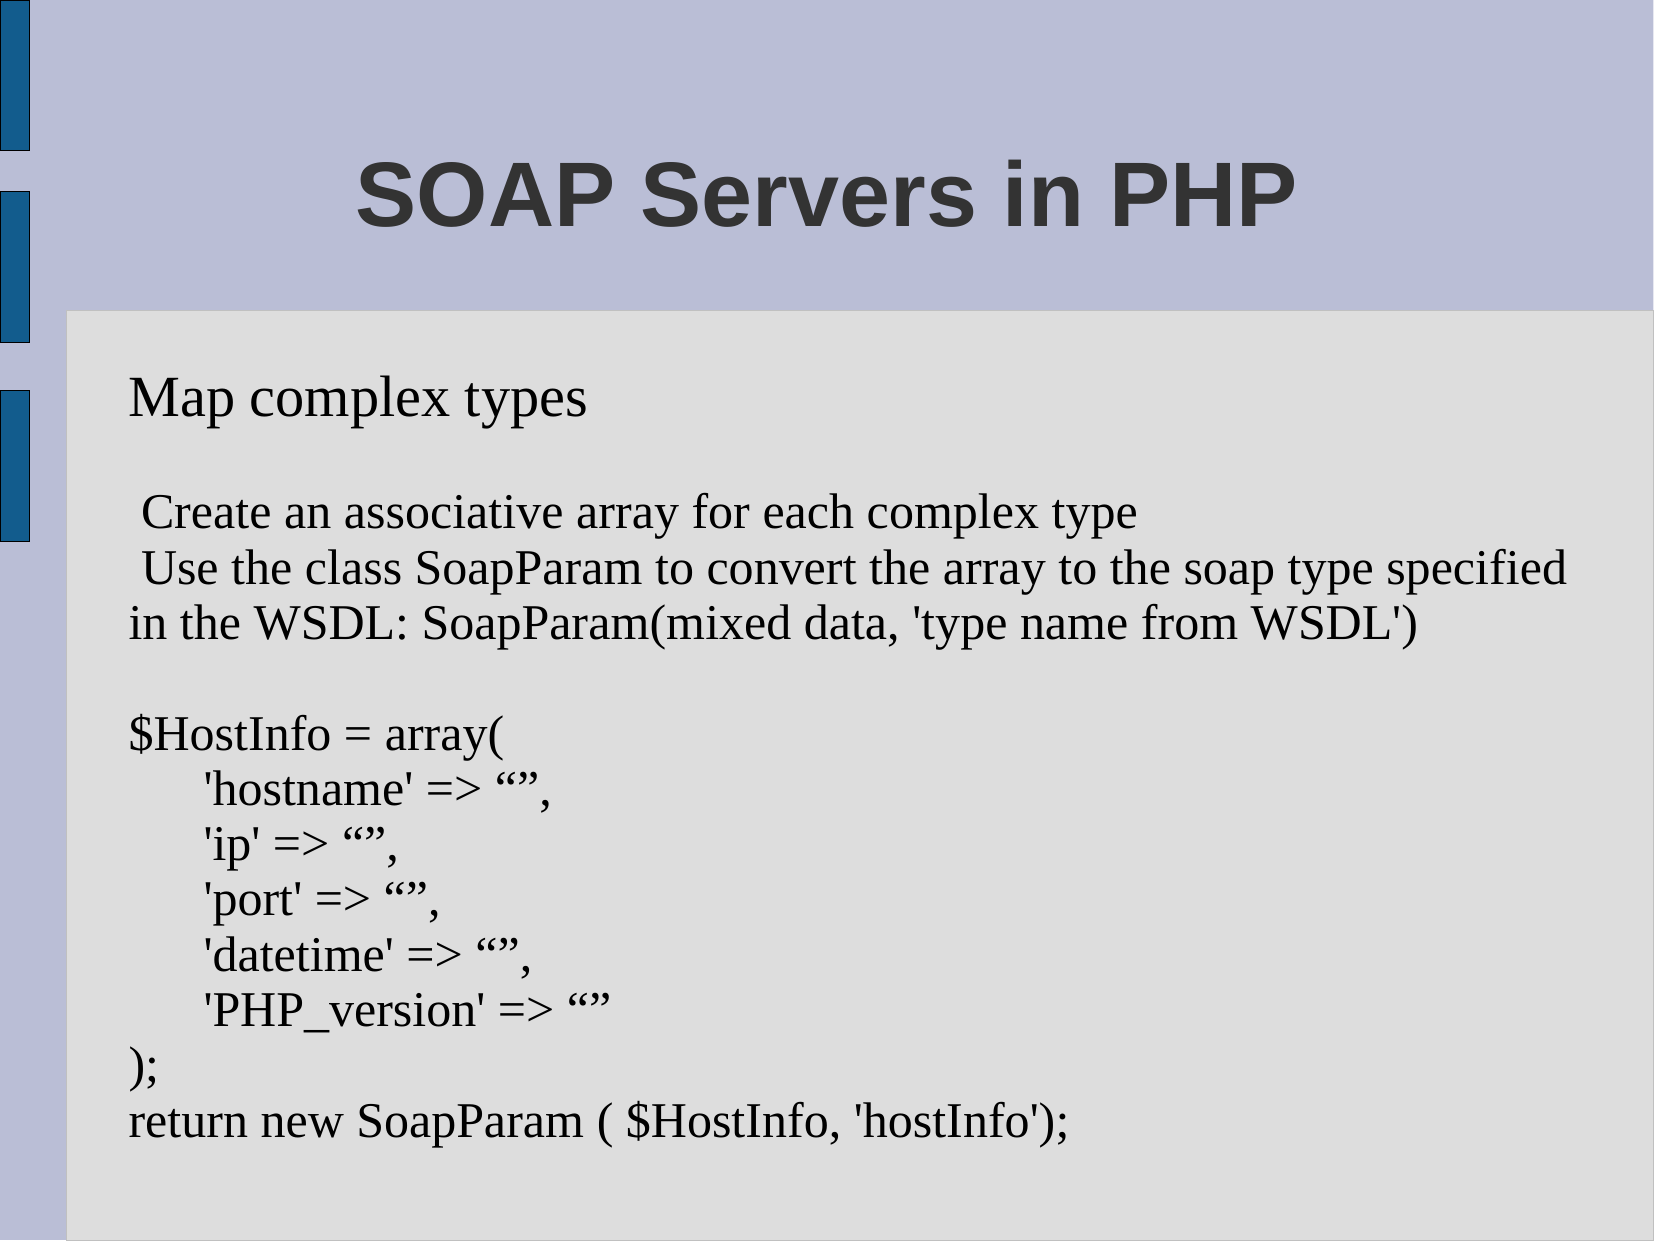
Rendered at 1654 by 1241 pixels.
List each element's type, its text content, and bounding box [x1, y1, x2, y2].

title SOAP Servers in PHP [121, 91, 1534, 299]
text_box Map complex types Create an associative array for each complex type Use the class SoapParam to convert the array to the soap type specified in the WSDL: SoapParam(mixed data, 'type name from WSDL') $HostInfo = array( 'hostname' => “”, 'ip' => “”, 'port' => “”, 'datetime' => “”, 'PHP_version' => “” ); return new SoapParam ( $HostInfo, 'hostInfo'); [128, 364, 1605, 1204]
